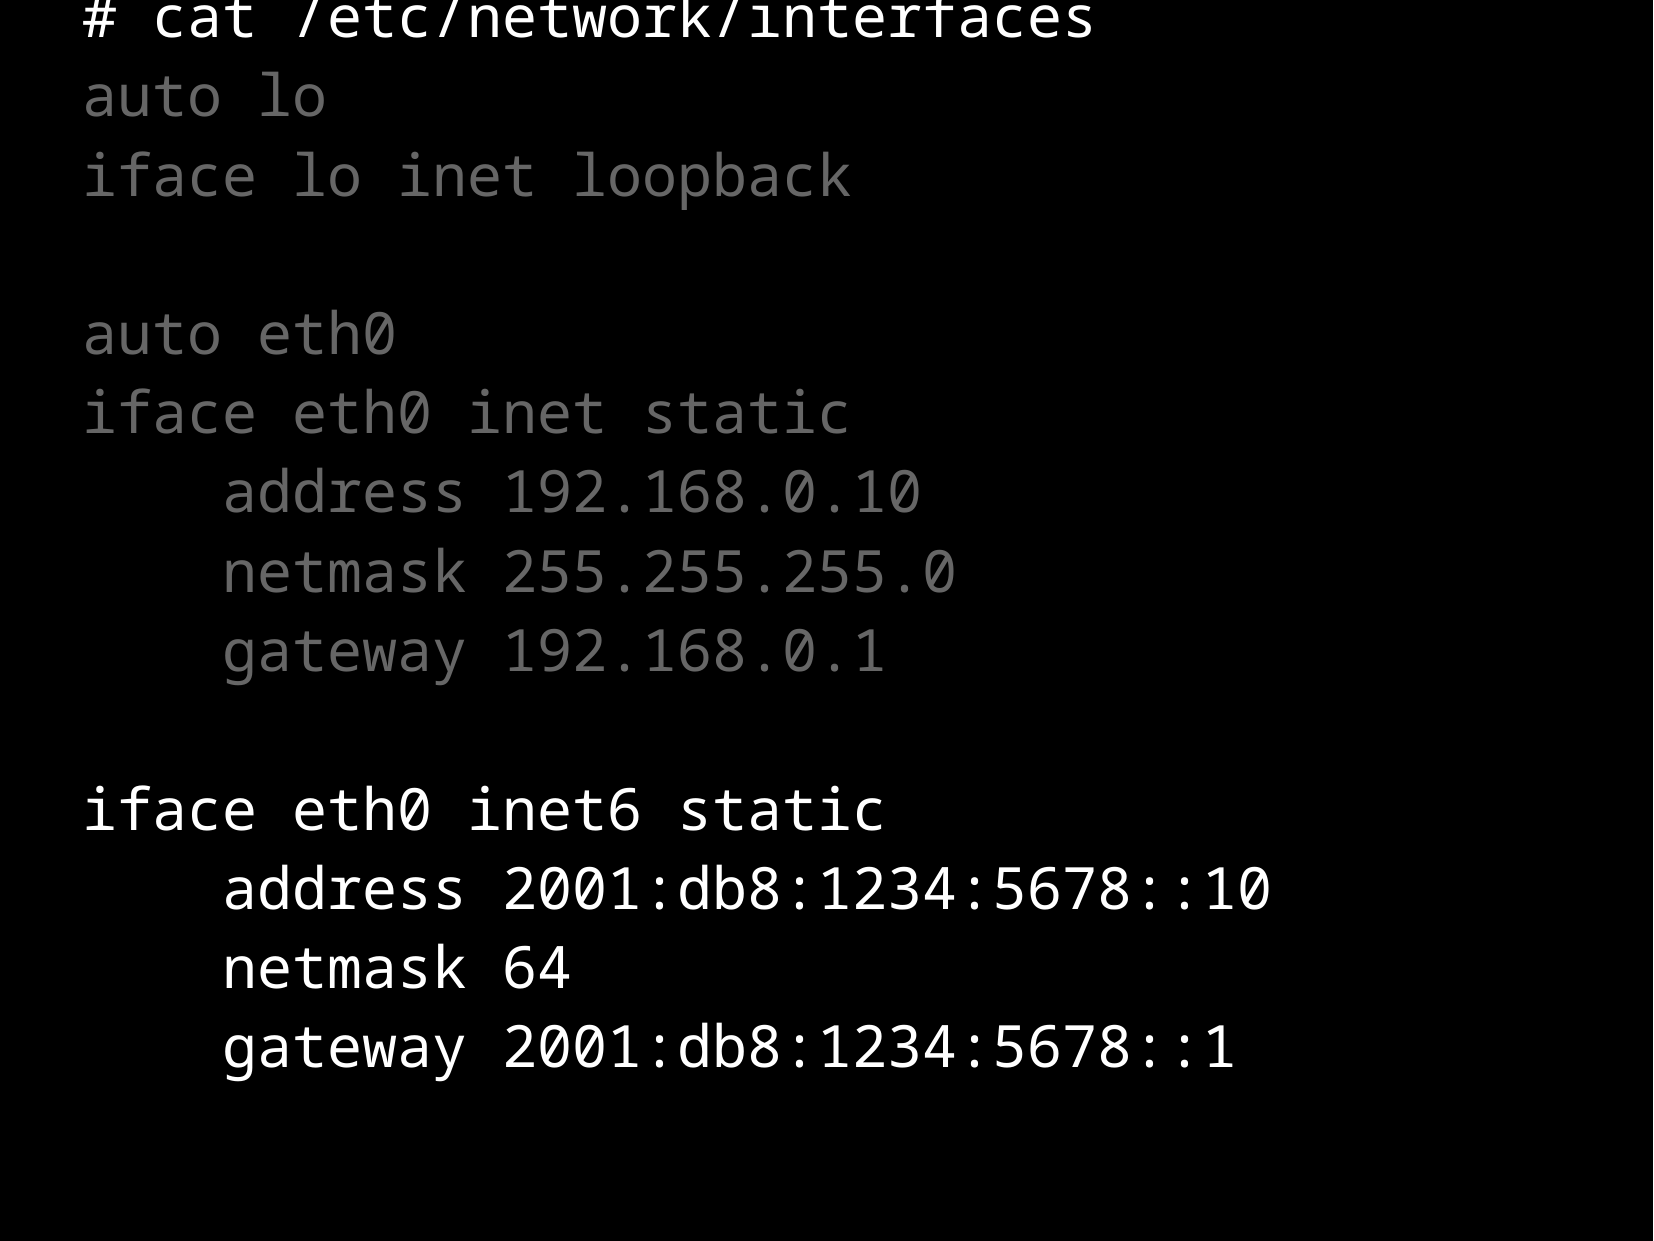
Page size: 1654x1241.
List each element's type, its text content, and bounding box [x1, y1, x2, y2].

subtitle # cat /etc/network/interfaces auto lo iface lo inet loopback auto eth0 iface eth0 inet static address 192.168.0.10 netmask 255.255.255.0 gateway 192.168.0.1 iface eth0 inet6 static address 2001:db8:1234:5678::10 netmask 64 gateway 2001:db8:1234:5678::1 [82, 49, 1571, 1011]
